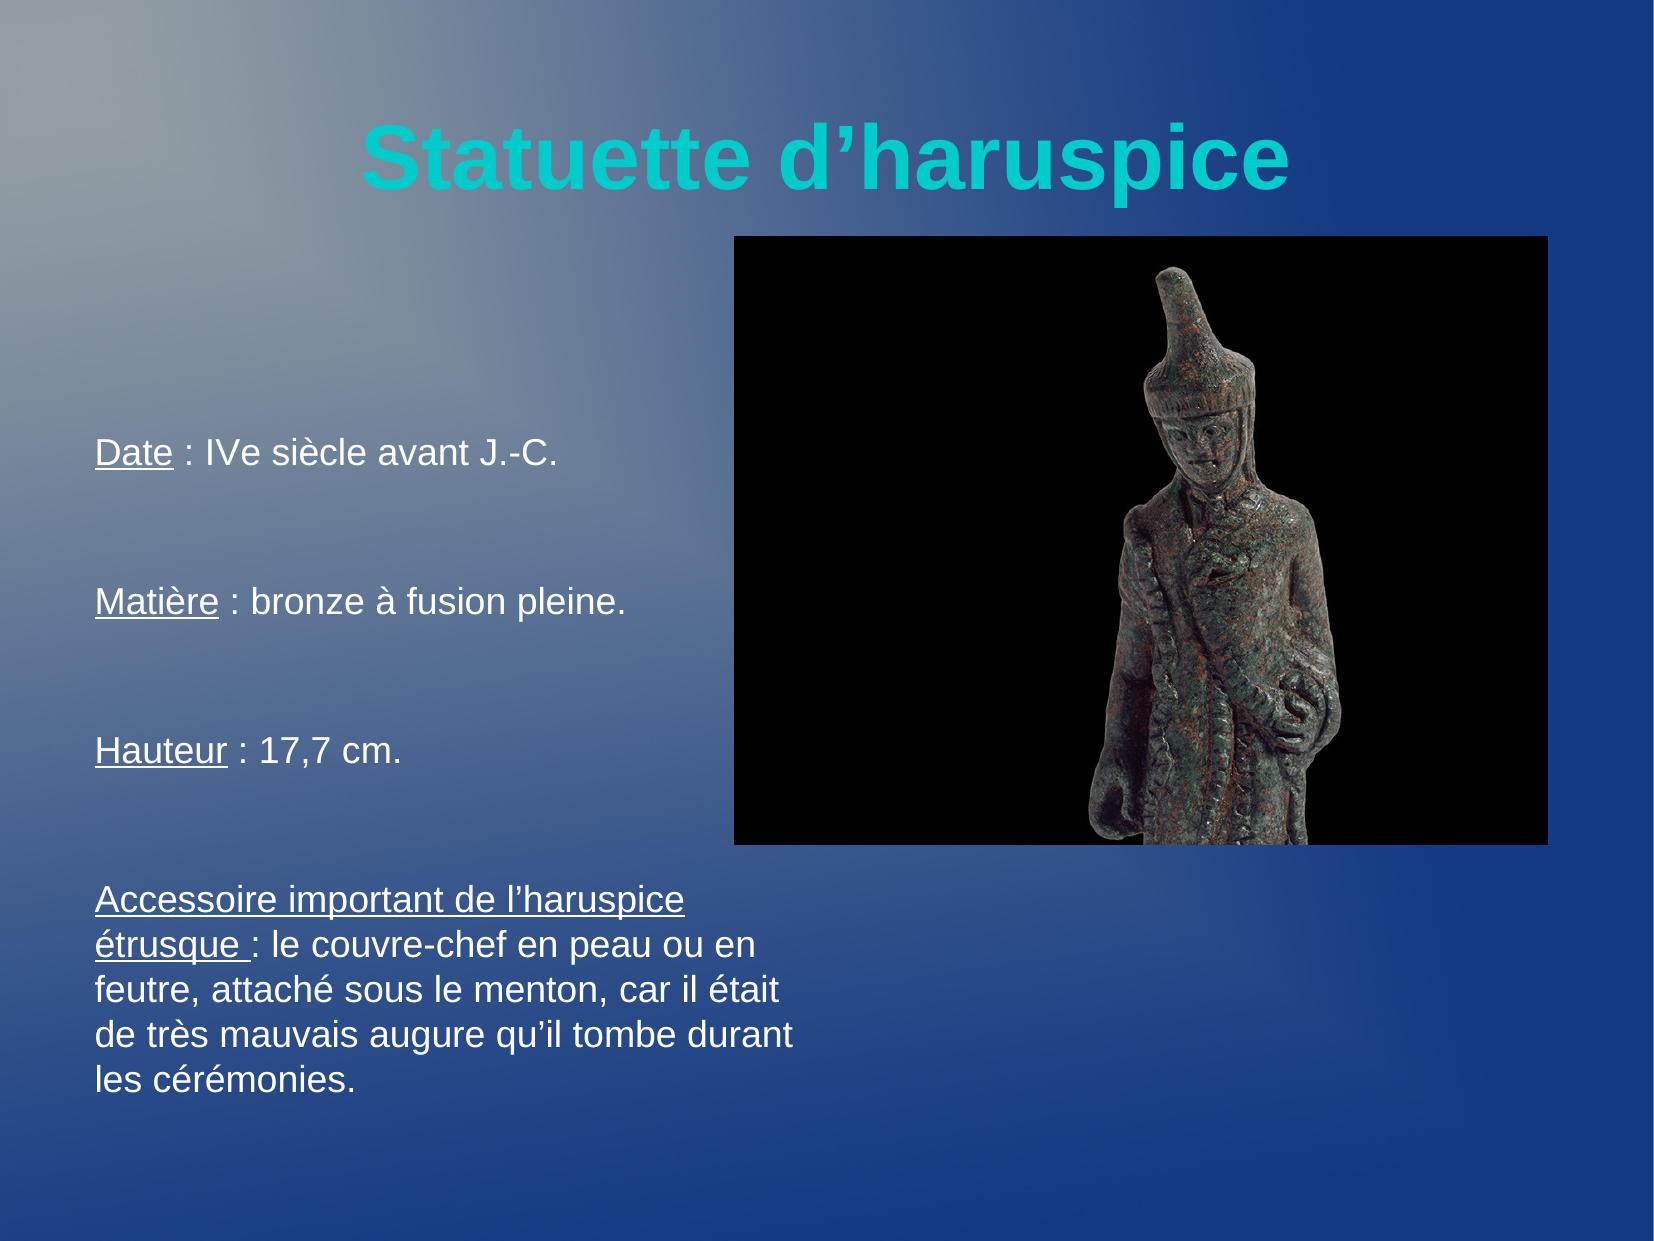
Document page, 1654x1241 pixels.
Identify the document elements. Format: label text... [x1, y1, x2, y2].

list Date : IVe siècle avant J.-C. Matière : bronze à fusion pleine. Hauteur : 17,7 cm. Accessoire important de l’haruspice étrusque : le couvre-chef en peau ou en feutre, attaché sous le menton, car il était de très mauvais augure qu’il tombe durant les cérémonies. [94, 318, 821, 1210]
title Statuette d’haruspice [82, 49, 1571, 257]
picture [0, 0, 1654, 1241]
